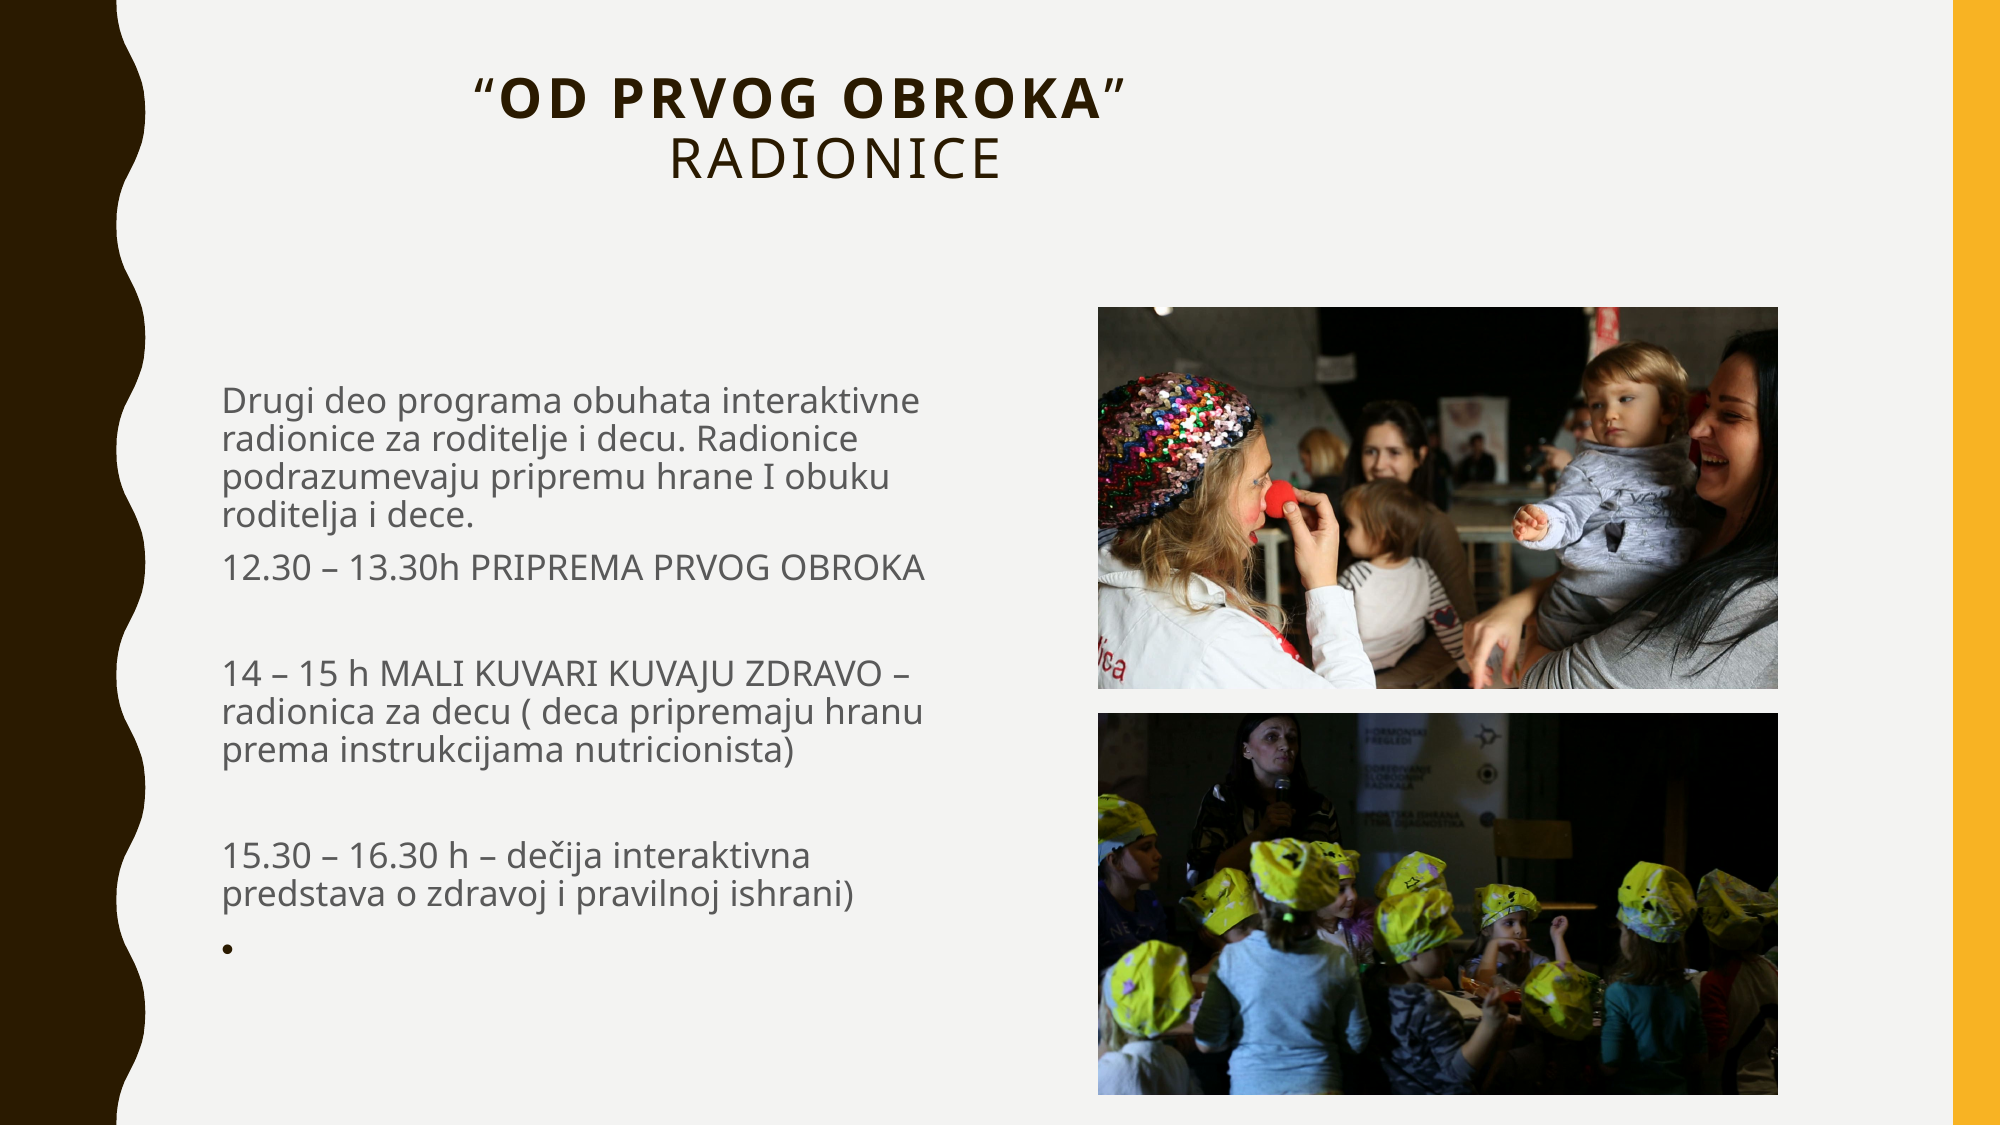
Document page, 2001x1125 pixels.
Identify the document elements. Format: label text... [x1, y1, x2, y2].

picture [1098, 307, 1778, 689]
picture [1098, 713, 1778, 1095]
title “OD PRVOG OBROKA” RADIONICE [205, 62, 1876, 308]
list Drugi deo programa obuhata interaktivne radionice za roditelje i decu. Radionice podrazumevaju pripremu hrane I obuku roditelja i dece. 12.30 – 13.30h PRIPREMA PRVOG OBROKA 14 – 15 h MALI KUVARI KUVAJU ZDRAVO – radionica za decu ( deca pripremaju hranu prema instrukcijama nutricionista) 15.30 – 16.30 h – dečija interaktivna predstava o zdravoj i pravilnoj ishrani) [206, 375, 994, 969]
